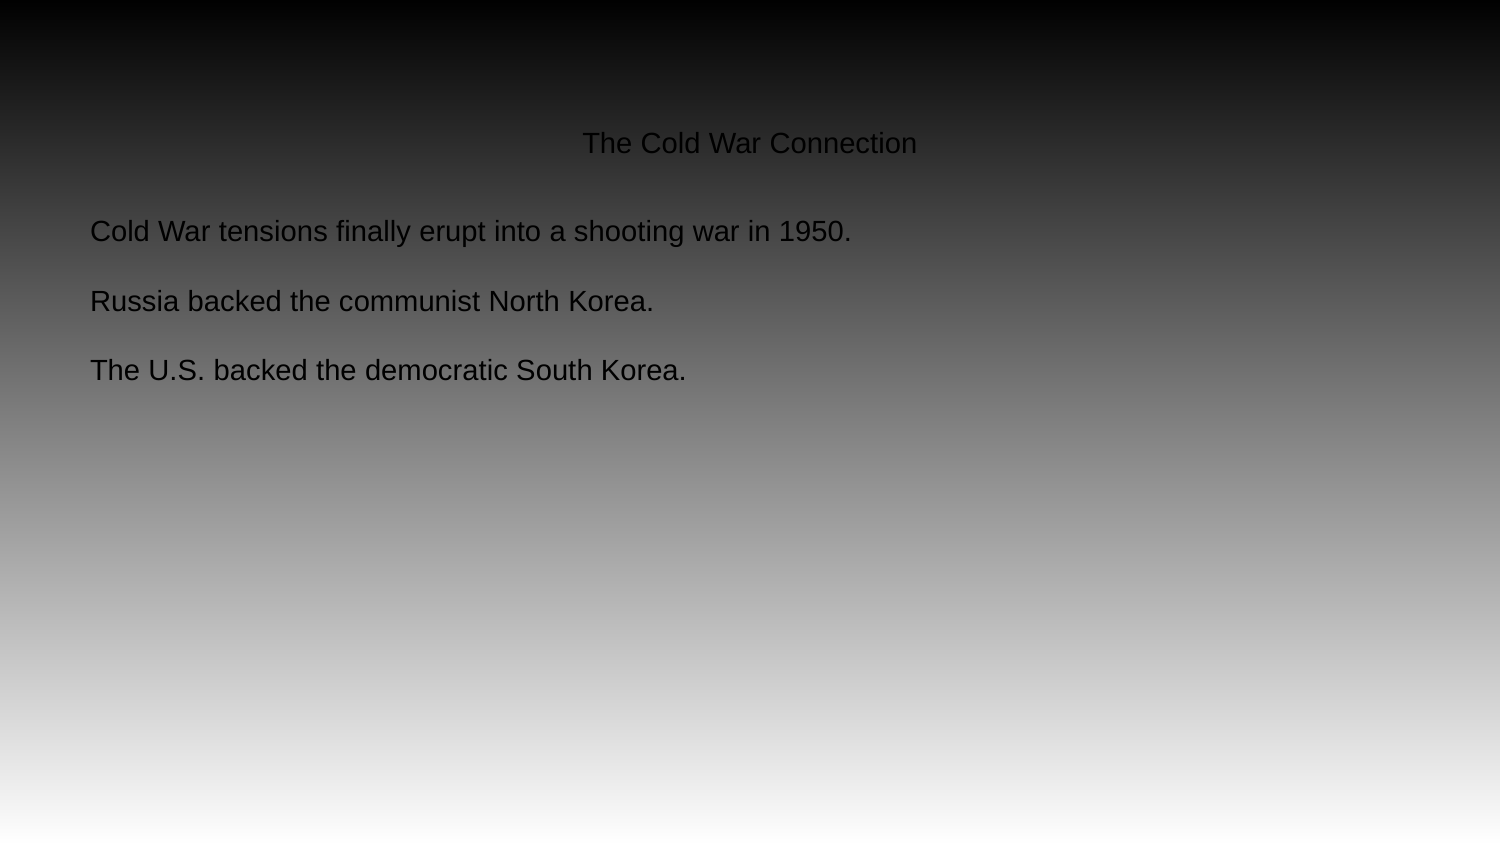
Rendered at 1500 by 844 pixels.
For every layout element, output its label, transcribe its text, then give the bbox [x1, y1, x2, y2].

list Cold War tensions finally erupt into a shooting war in 1950. Russia backed the communist North Korea. The U.S. backed the democratic South Korea. [75, 196, 1425, 808]
title The Cold War Connection [75, 33, 1425, 175]
